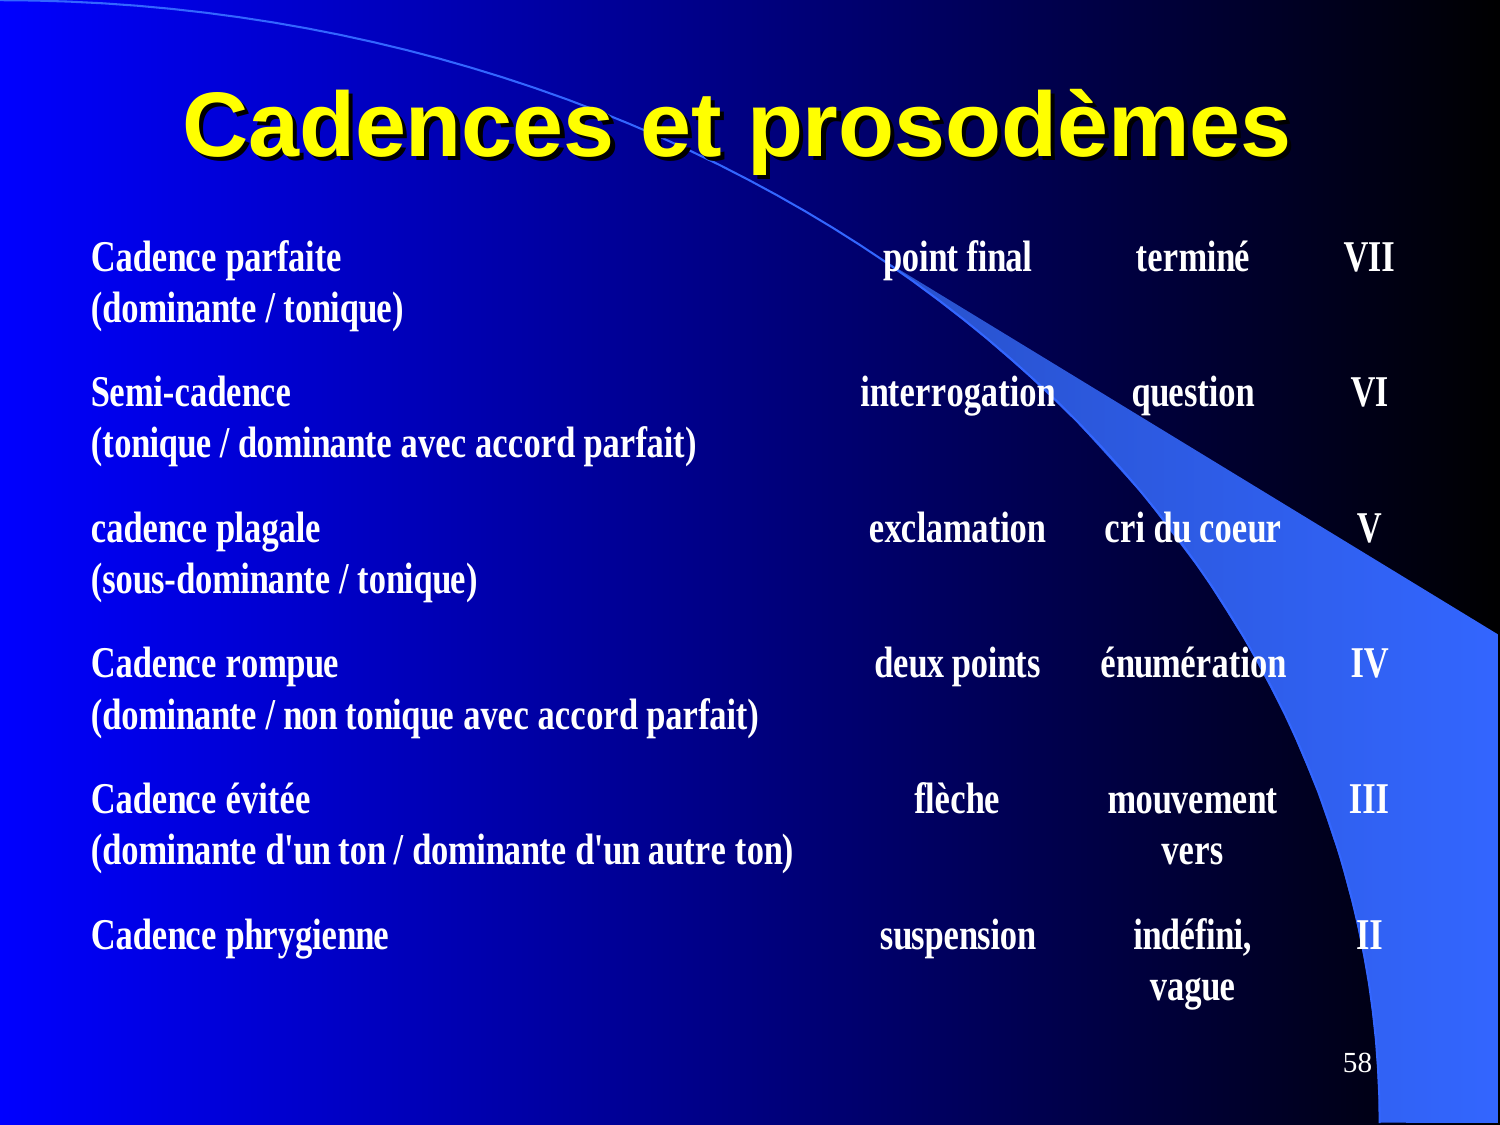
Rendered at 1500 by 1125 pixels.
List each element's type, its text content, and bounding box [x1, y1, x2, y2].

title Cadences et prosodèmes [99, 0, 1375, 232]
chart [0, 62, 1465, 1088]
